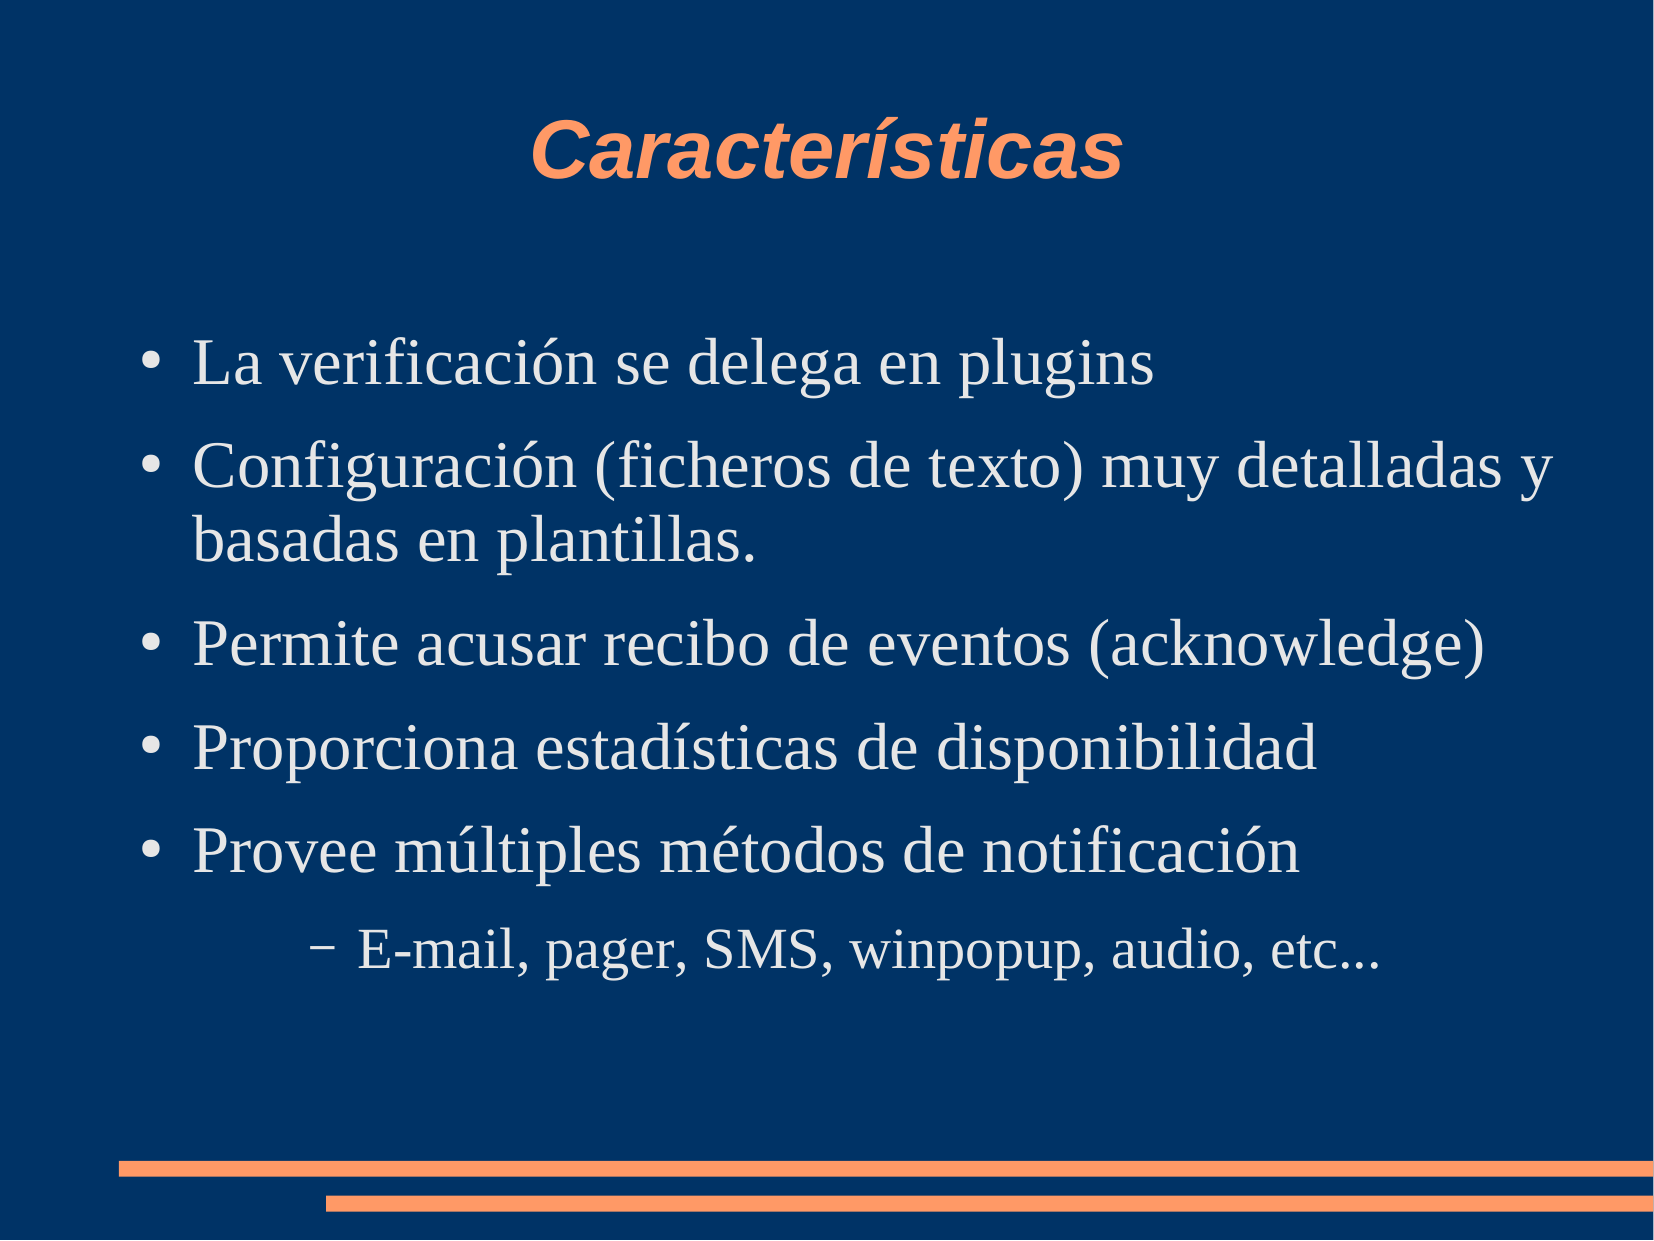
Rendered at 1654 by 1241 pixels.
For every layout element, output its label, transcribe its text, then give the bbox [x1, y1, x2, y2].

list La verificación se delega en plugins Configuración (ficheros de texto) muy detalladas y basadas en plantillas. Permite acusar recibo de eventos (acknowledge) Proporciona estadísticas de disponibilidad Provee múltiples métodos de notificación E-mail, pager, SMS, winpopup, audio, etc... [121, 324, 1561, 1126]
title Características [121, 46, 1534, 254]
